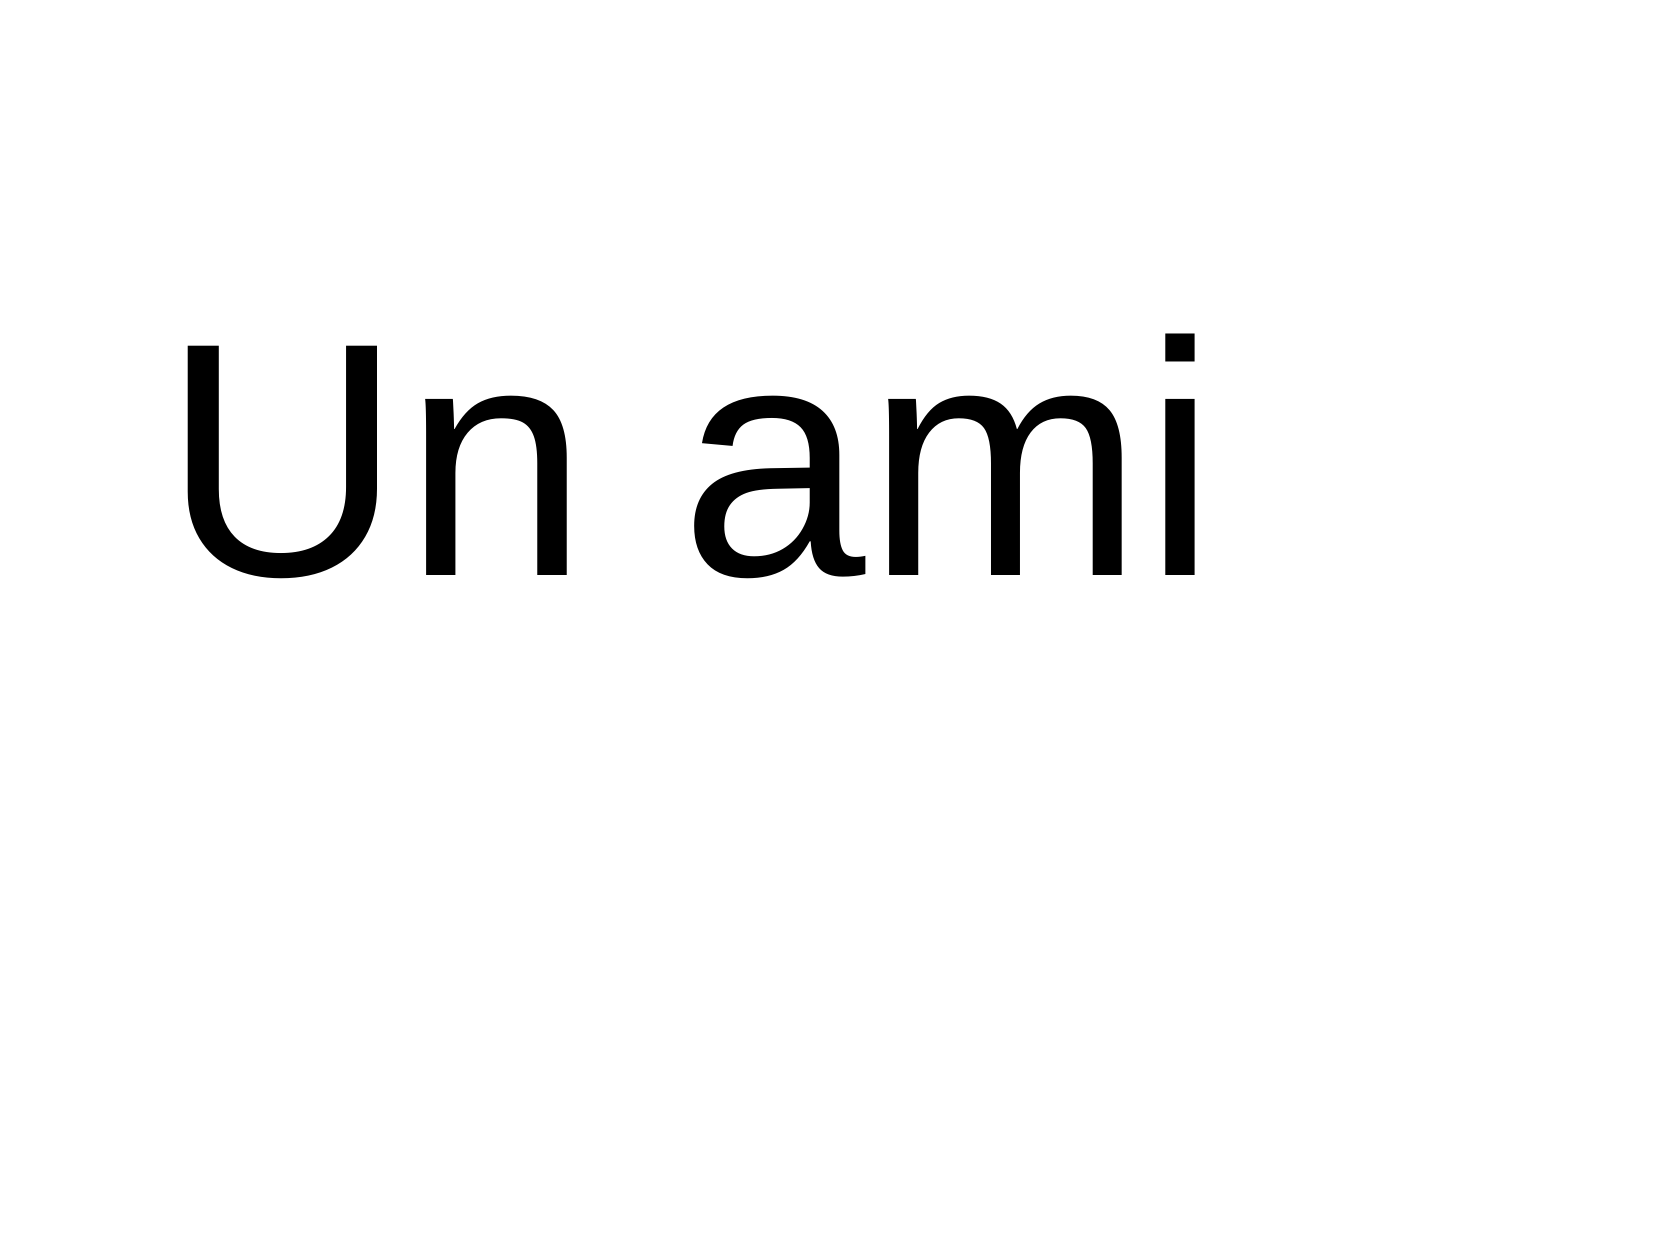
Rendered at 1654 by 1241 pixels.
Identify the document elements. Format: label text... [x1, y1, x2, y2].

text_box Un ami [147, 265, 1447, 653]
